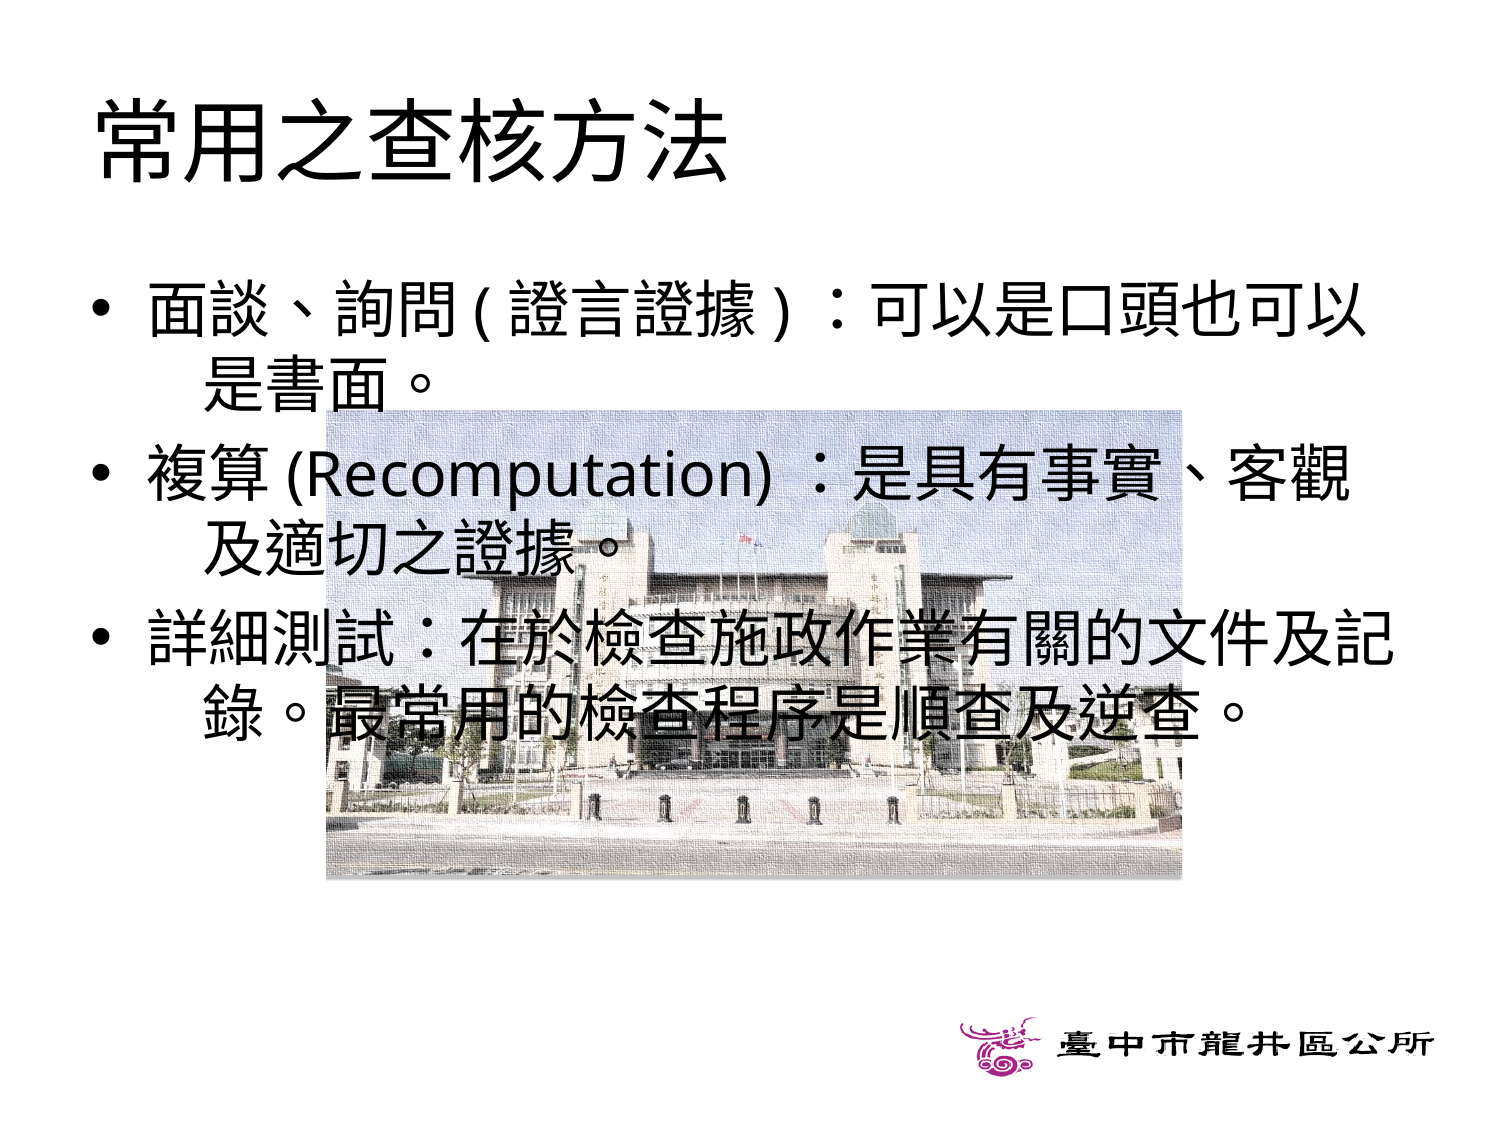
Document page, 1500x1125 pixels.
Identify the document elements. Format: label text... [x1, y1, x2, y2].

title 常用之查核方法 [75, 45, 1426, 233]
list 面談、詢問(證言證據)：可以是口頭也可以是書面。 複算(Recomputation)：是具有事實、客觀及適切之證據。 詳細測試：在於檢查施政作業有關的文件及記錄。最常用的檢查程序是順查及逆查。 [75, 262, 1426, 1005]
